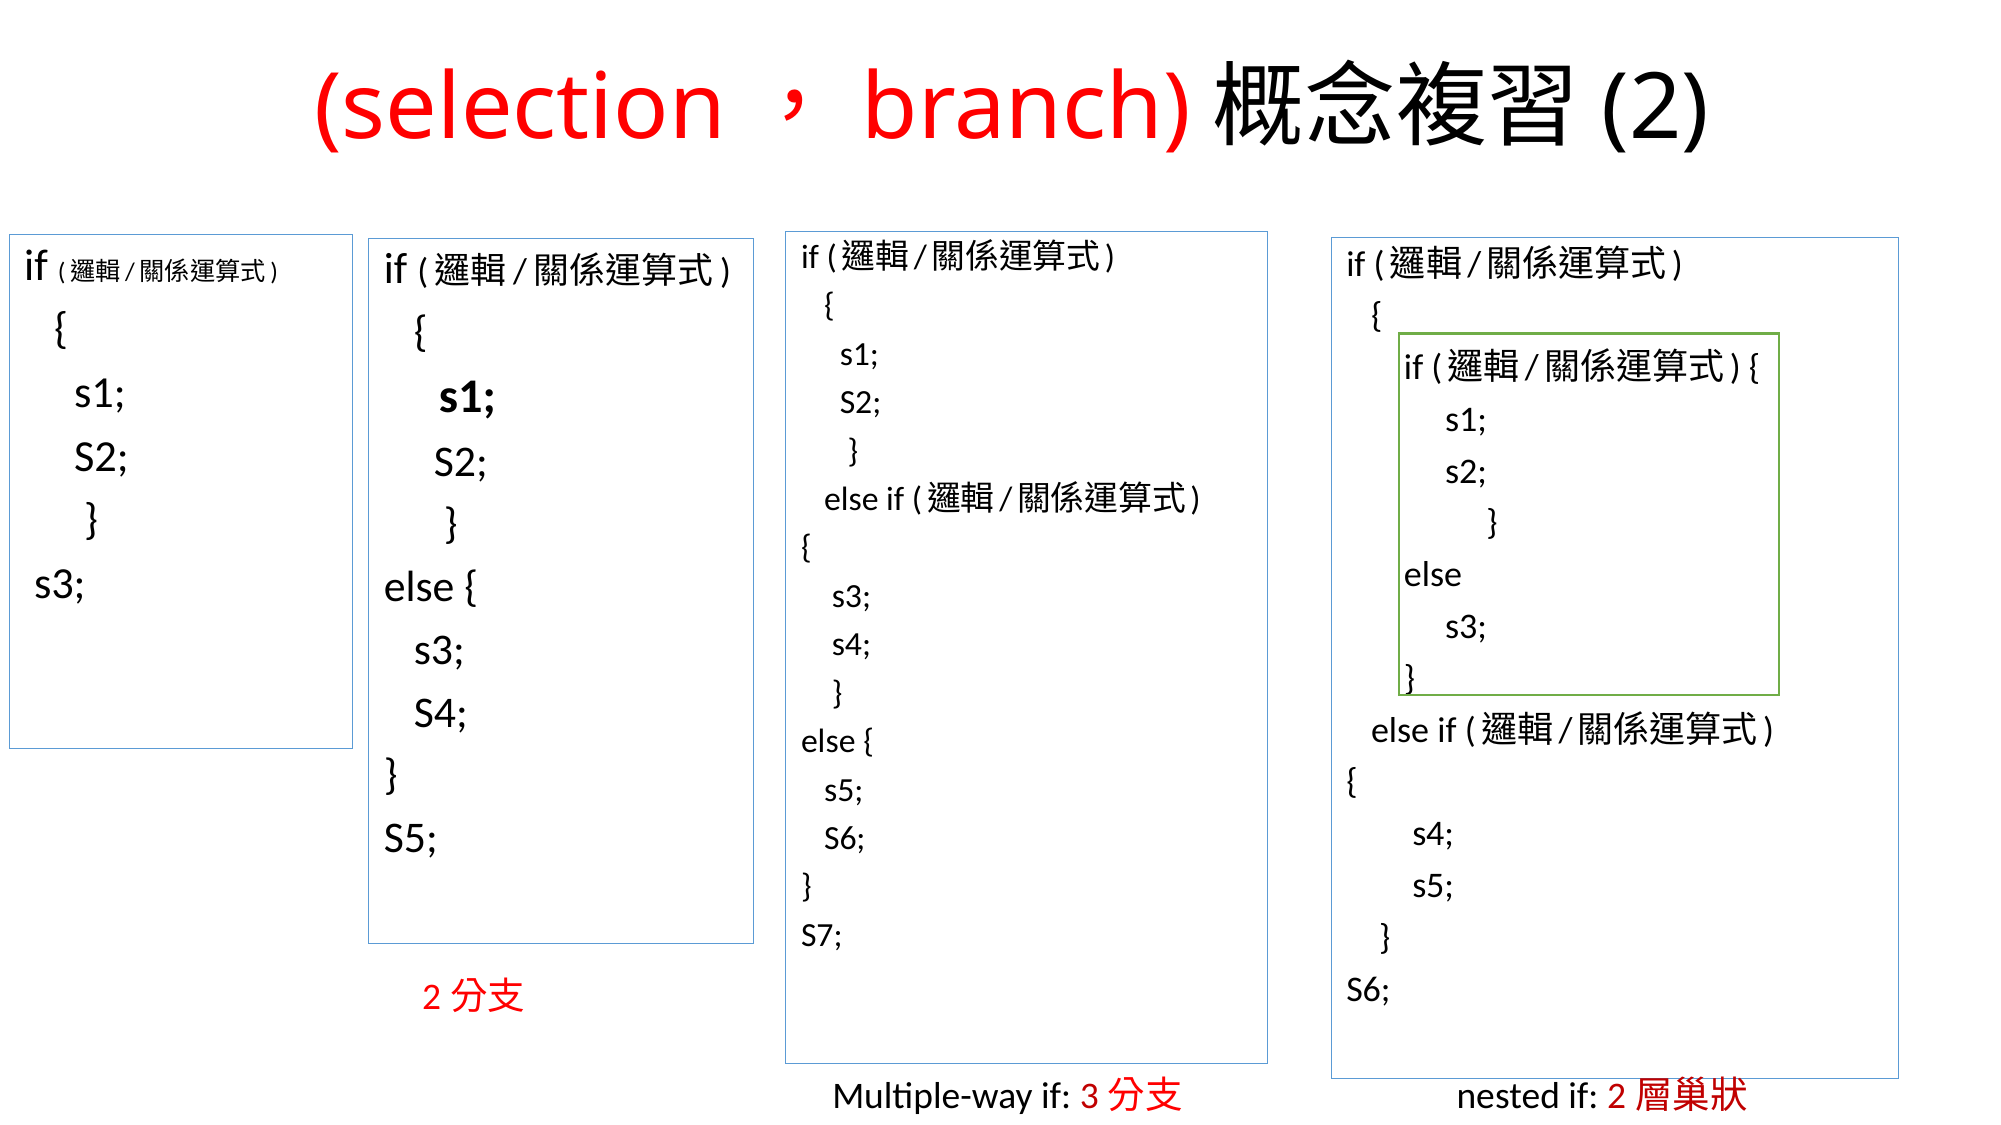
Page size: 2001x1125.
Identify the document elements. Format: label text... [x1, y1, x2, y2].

text_box if (邏輯/關係運算式) { s1; S2; } else { s3; S4; } S5; [368, 238, 754, 944]
text_box 2分支 [407, 964, 540, 1025]
text_box nested if: 2層巢狀 [1441, 1063, 1763, 1123]
text_box Multiple-way if: 3分支 [817, 1063, 1267, 1125]
list if (邏輯/關係運算式) { s1; S2; } else if (邏輯/關係運算式) { s3; s4; } else { s5; S6; } S7; [785, 231, 1268, 1064]
text_box if (邏輯/關係運算式) { s1; S2; } s3; [9, 234, 353, 749]
text_box if (邏輯/關係運算式) { if (邏輯/關係運算式) { s1; s2; } else s3; } else if (邏輯/關係運算式) { s4; s5; } S6; [1331, 237, 1899, 1079]
title (selection，branch)概念複習(2) [137, 0, 1863, 218]
